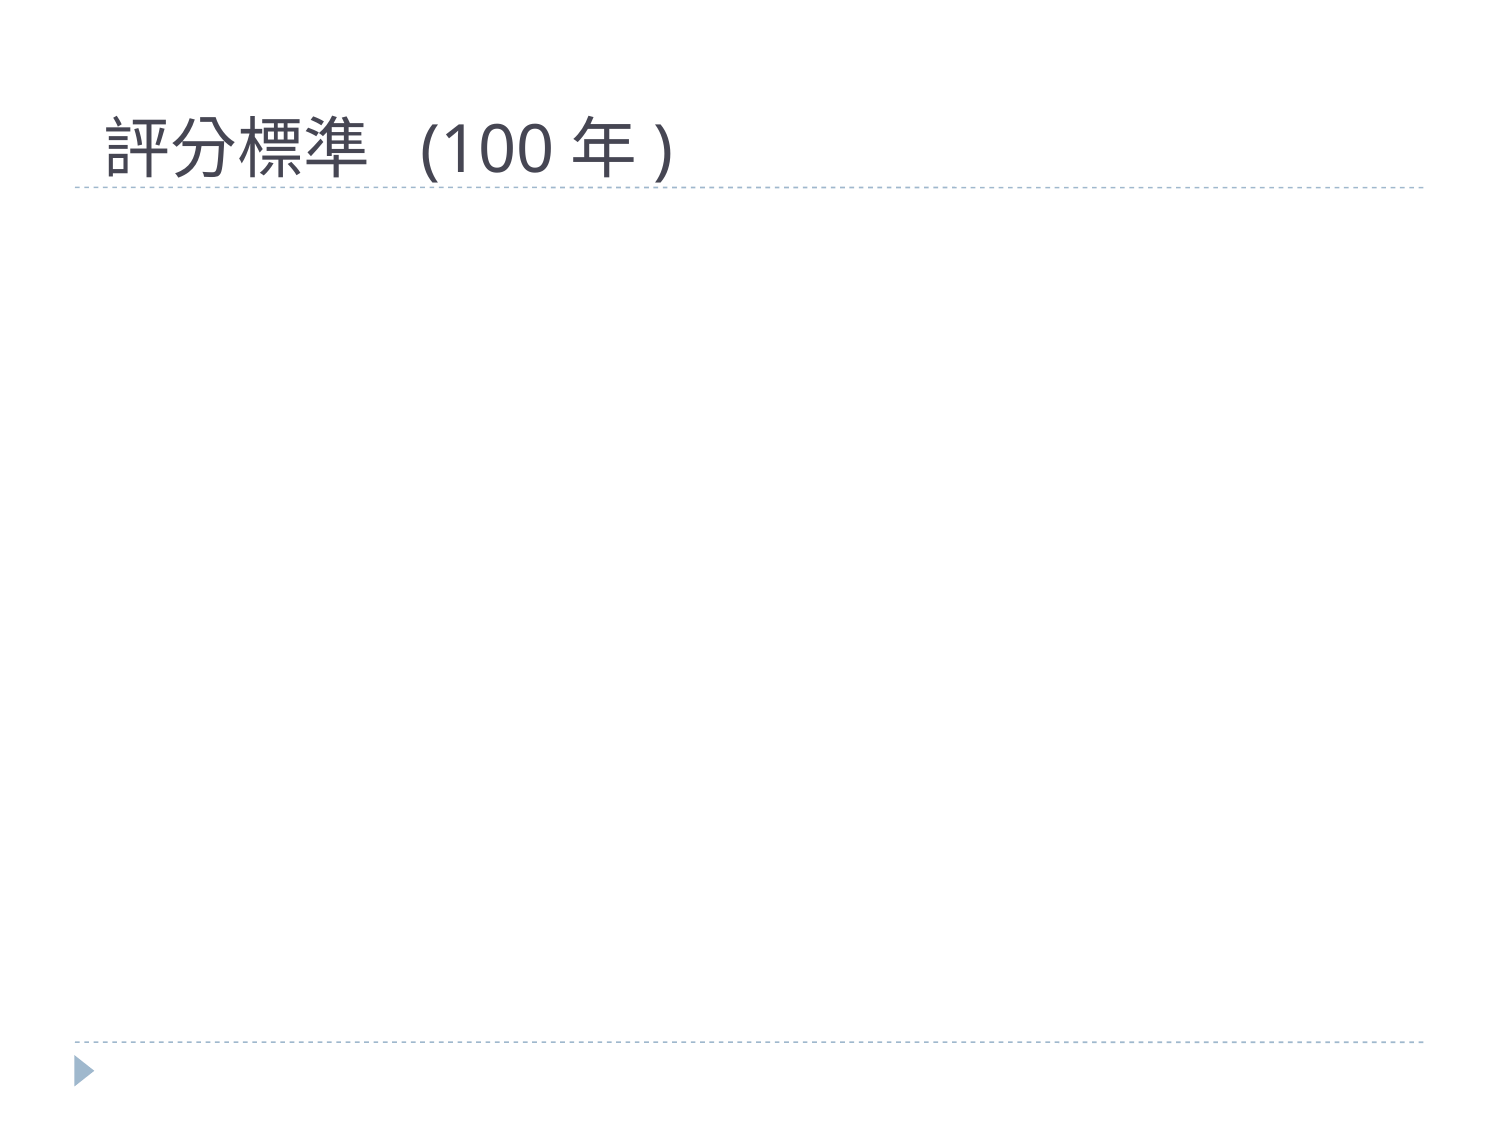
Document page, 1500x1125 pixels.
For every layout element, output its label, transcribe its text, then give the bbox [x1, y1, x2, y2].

text_box 評分標準 (100年) [88, 31, 1439, 194]
